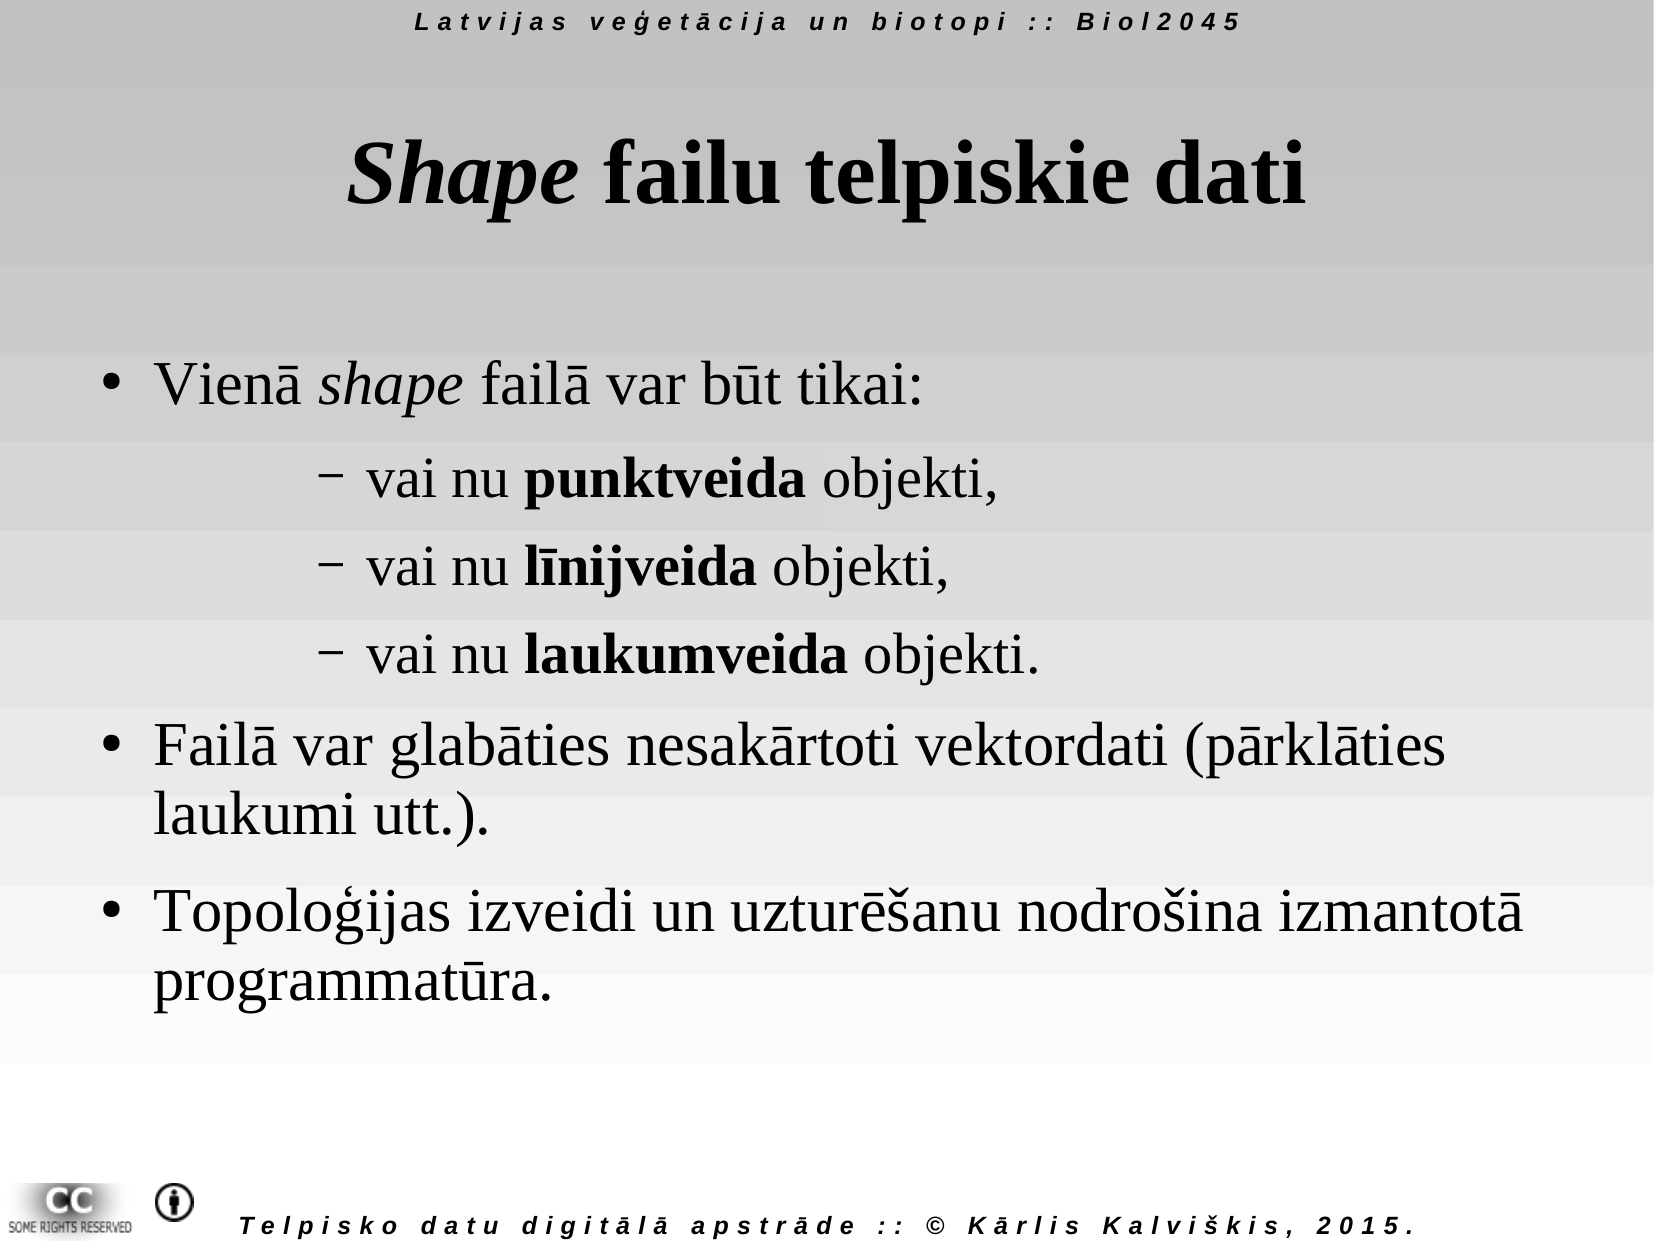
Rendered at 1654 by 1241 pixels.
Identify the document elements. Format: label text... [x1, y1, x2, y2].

title Shape failu telpiskie dati [29, 49, 1625, 296]
picture [0, 0, 1654, 1241]
list Vienā shape failā var būt tikai: vai nu punktveida objekti, vai nu līnijveida objekti, vai nu laukumveida objekti. Failā var glabāties nesakārtoti vektordati (pārklāties laukumi utt.). Topoloģijas izveidi un uzturēšanu nodrošina izmantotā programmatūra. [82, 348, 1571, 1157]
